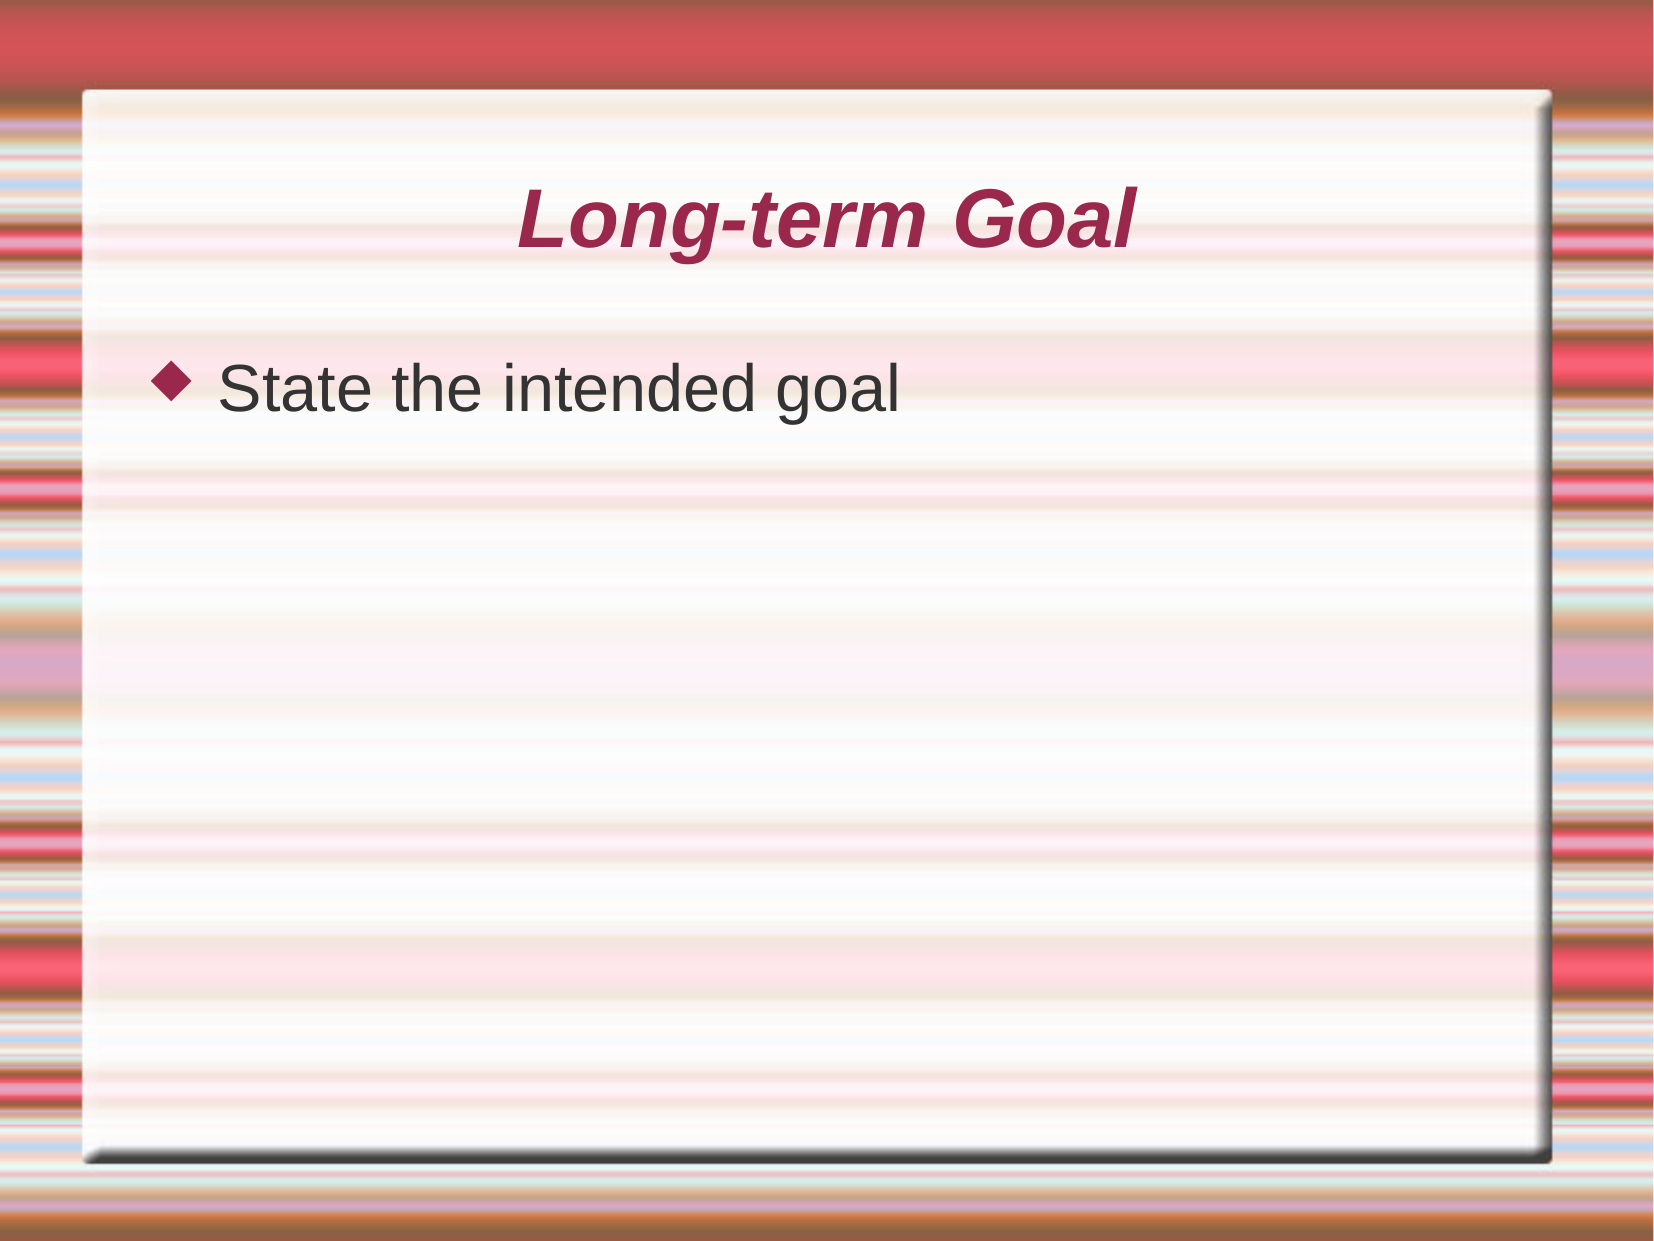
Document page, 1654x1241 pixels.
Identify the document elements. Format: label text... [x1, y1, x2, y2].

title Long-term Goal [121, 114, 1534, 322]
picture [0, 0, 1654, 1241]
list State the intended goal [134, 350, 1516, 1133]
